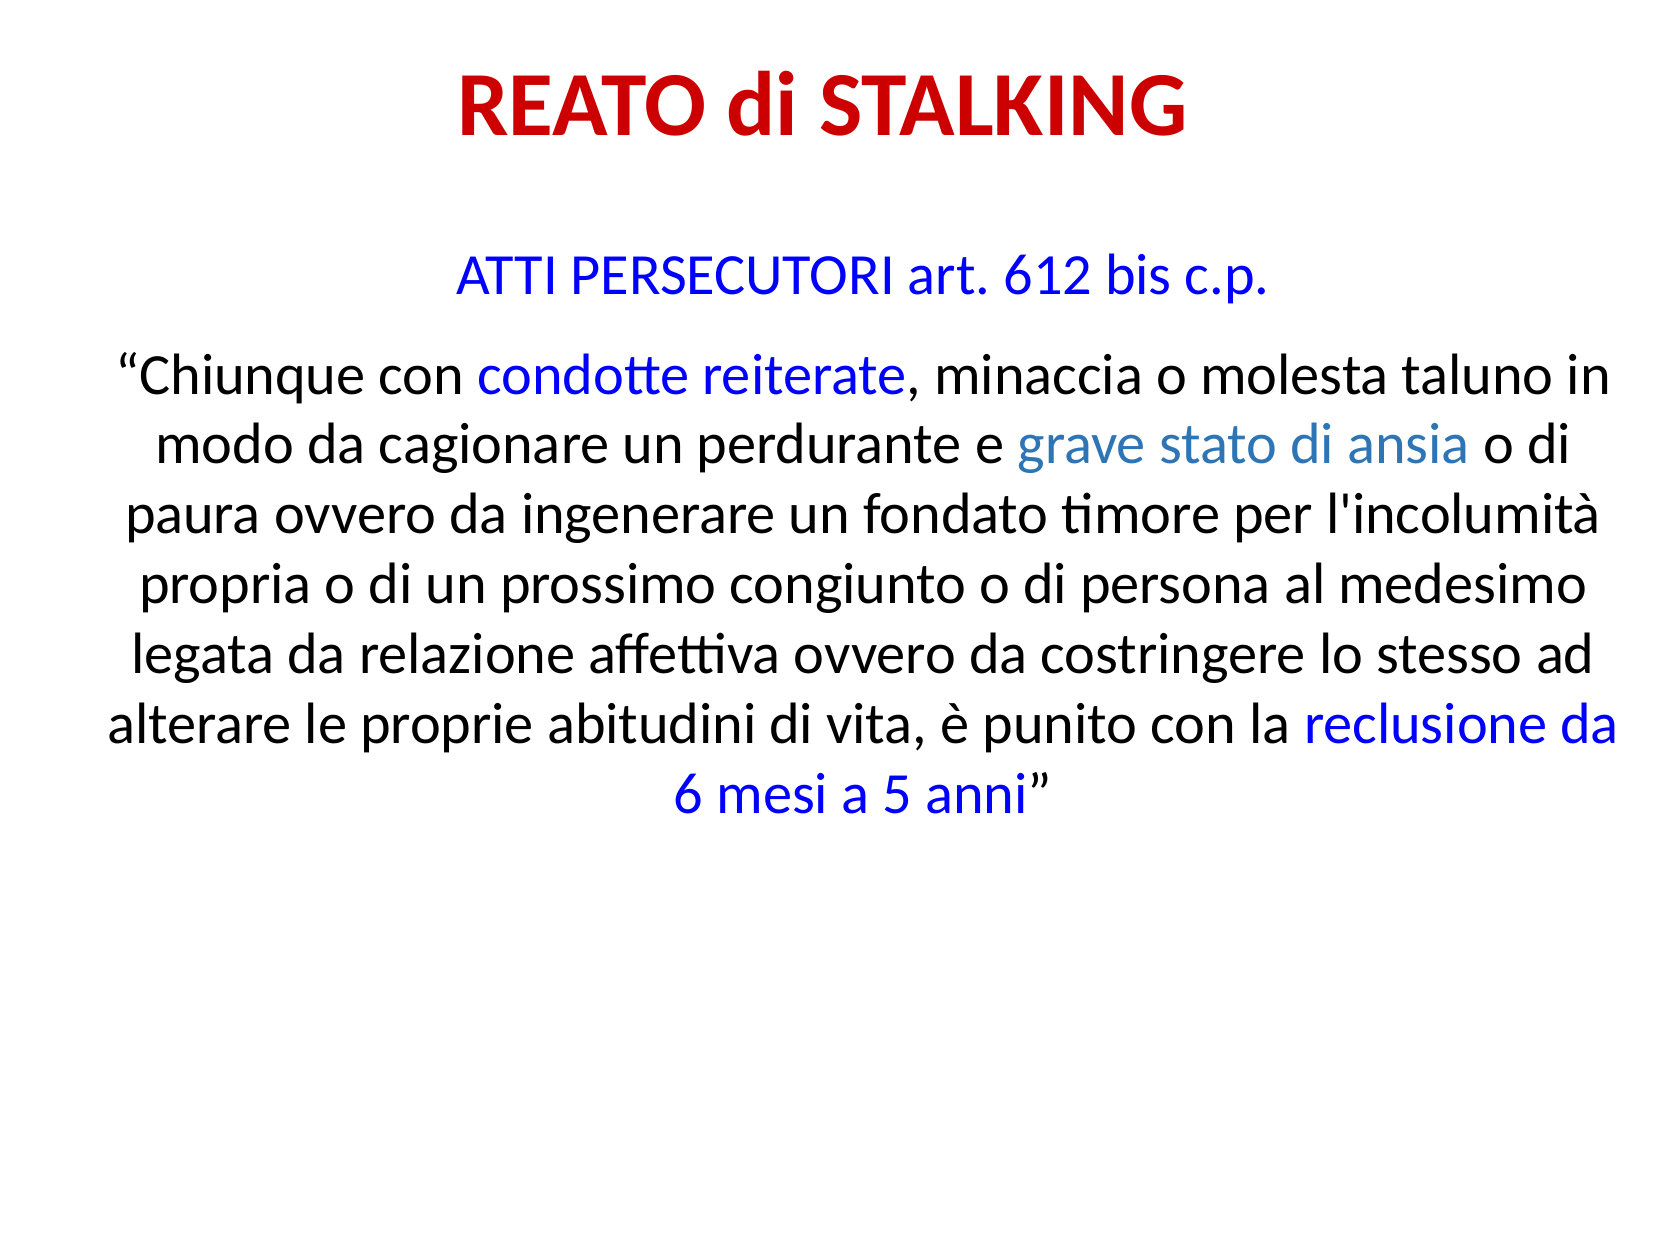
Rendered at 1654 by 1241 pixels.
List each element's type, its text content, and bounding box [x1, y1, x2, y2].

title REATO di STALKING [153, 40, 1264, 158]
list ATTI PERSECUTORI art. 612 bis c.p. “Chiunque con condotte reiterate, minaccia o molesta taluno in modo da cagionare un perdurante e grave stato di ansia o di paura ovvero da ingenerare un fondato timore per l'incolumità propria o di un prossimo congiunto o di persona al medesimo legata da relazione affettiva ovvero da costringere lo stesso ad alterare le proprie abitudini di vita, è punito con la reclusione da 6 mesi a 5 anni” [101, 236, 1625, 1060]
